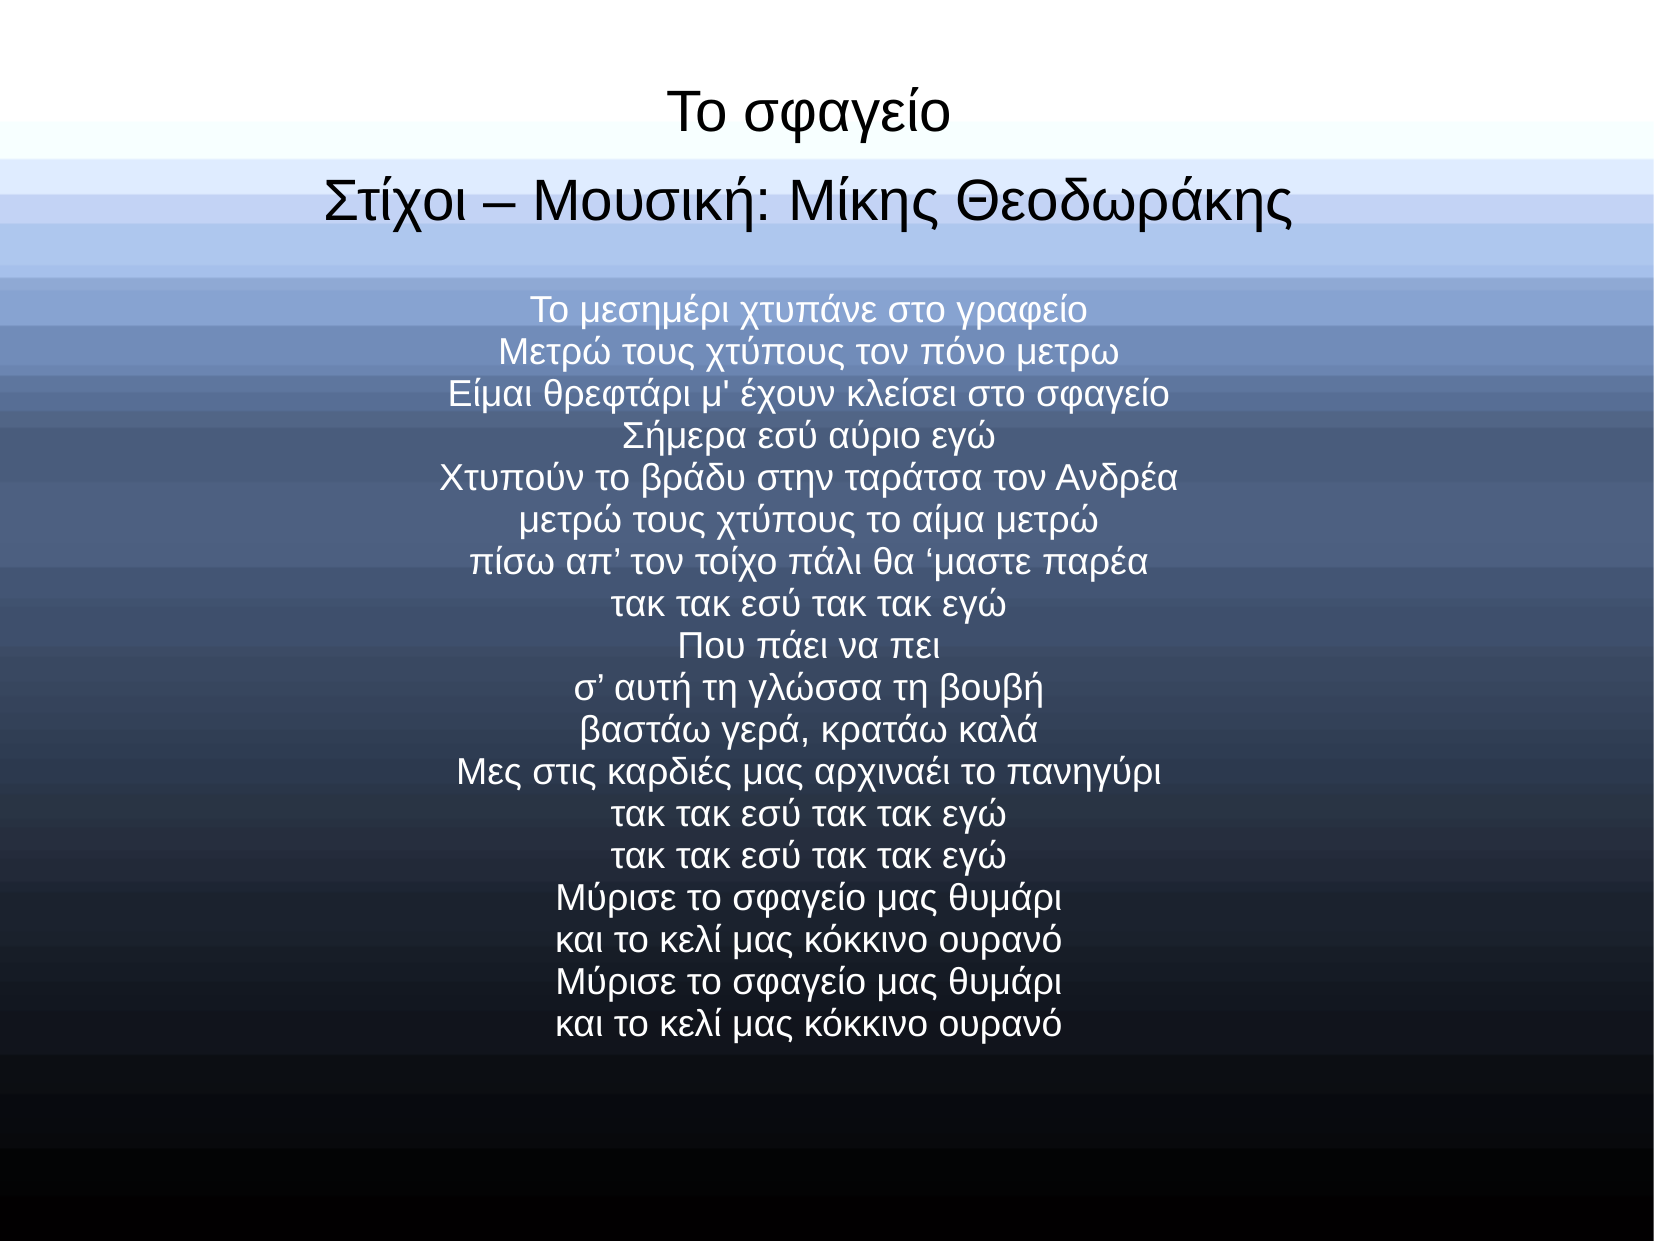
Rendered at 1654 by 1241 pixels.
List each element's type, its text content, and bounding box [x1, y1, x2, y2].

picture [0, 0, 1654, 1241]
text_box Το σφαγείο Στίχοι – Μουσική: Μίκης Θεοδωράκης Το μεσημέρι χτυπάνε στο γραφείο Μετρώ τους χτύπους τον πόνο μετρω Είμαι θρεφτάρι μ' έχουν κλείσει στο σφαγείο Σήμερα εσύ αύριο εγώ Χτυπούν το βράδυ στην ταράτσα τον Ανδρέα μετρώ τους χτύπους το αίμα μετρώ πίσω απ’ τον τοίχο πάλι θα ‘μαστε παρέα τακ τακ εσύ τακ τακ εγώ Που πάει να πει σ’ αυτή τη γλώσσα τη βουβή βαστάω γερά, κρατάω καλά Μες στις καρδιές μας αρχιναέι το πανηγύρι τακ τακ εσύ τακ τακ εγώ τακ τακ εσύ τακ τακ εγώ Μύρισε το σφαγείο μας θυμάρι και το κελί μας κόκκινο ουρανό Μύρισε το σφαγείο μας θυμάρι και το κελί μας κόκκινο ουρανό [0, 70, 1619, 1241]
